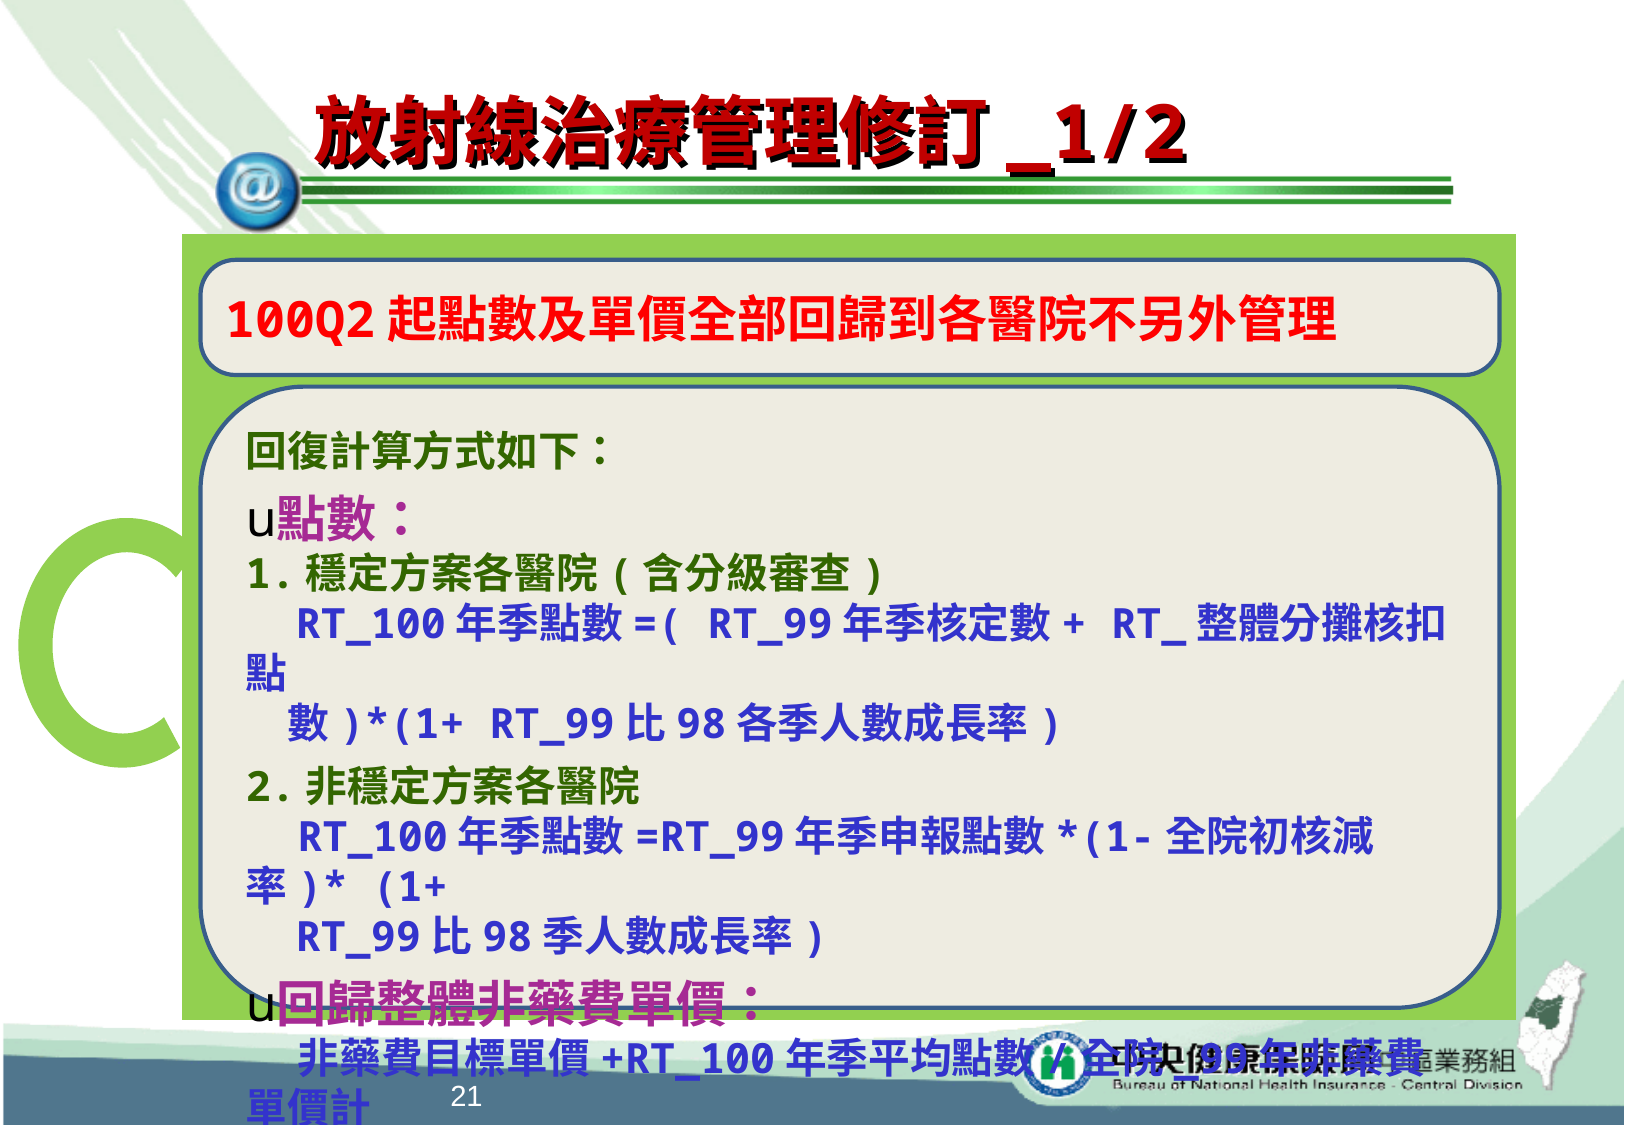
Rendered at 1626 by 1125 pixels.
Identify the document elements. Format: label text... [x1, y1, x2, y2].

text_box [554, 1008, 589, 1020]
text_box [272, 1004, 280, 1020]
text_box [654, 1008, 682, 1020]
text_box [253, 995, 267, 1018]
text_box [323, 1008, 336, 1020]
text_box [286, 1007, 316, 1018]
text_box [446, 1008, 453, 1020]
text_box [615, 1008, 648, 1020]
text_box [18, 234, 1516, 1020]
text_box [435, 1065, 815, 1125]
text_box [404, 1008, 430, 1020]
text_box [493, 1008, 504, 1020]
text_box [372, 1008, 398, 1020]
text_box [469, 1008, 489, 1020]
text_box [688, 1008, 700, 1020]
text_box 回復計算方式如下： 點數： 1.穩定方案各醫院(含分級審查) RT_100年季點數=( RT_99年季核定數+ RT_整體分攤核扣點 數)*(1+ RT_99比98各季人數成長率) 2.非穩定方案各醫院 RT_100年季點數=RT_99年季申報點數*(1-全院初核減率)* (1+ RT_99比98季人數成長率) 回歸整體非藥費單價： 非藥費目標單價+RT_100年季平均點數/全院_99年非藥費單價計 入之季平均人數 [200, 386, 1500, 1008]
text_box [435, 1065, 452, 1069]
title 放射線治療管理修訂_1/2 [167, 35, 1586, 223]
text_box 100Q2起點數及單價全部回歸到各醫院不另外管理 [200, 259, 1500, 376]
text_box [341, 1008, 350, 1020]
text_box [510, 1008, 548, 1020]
